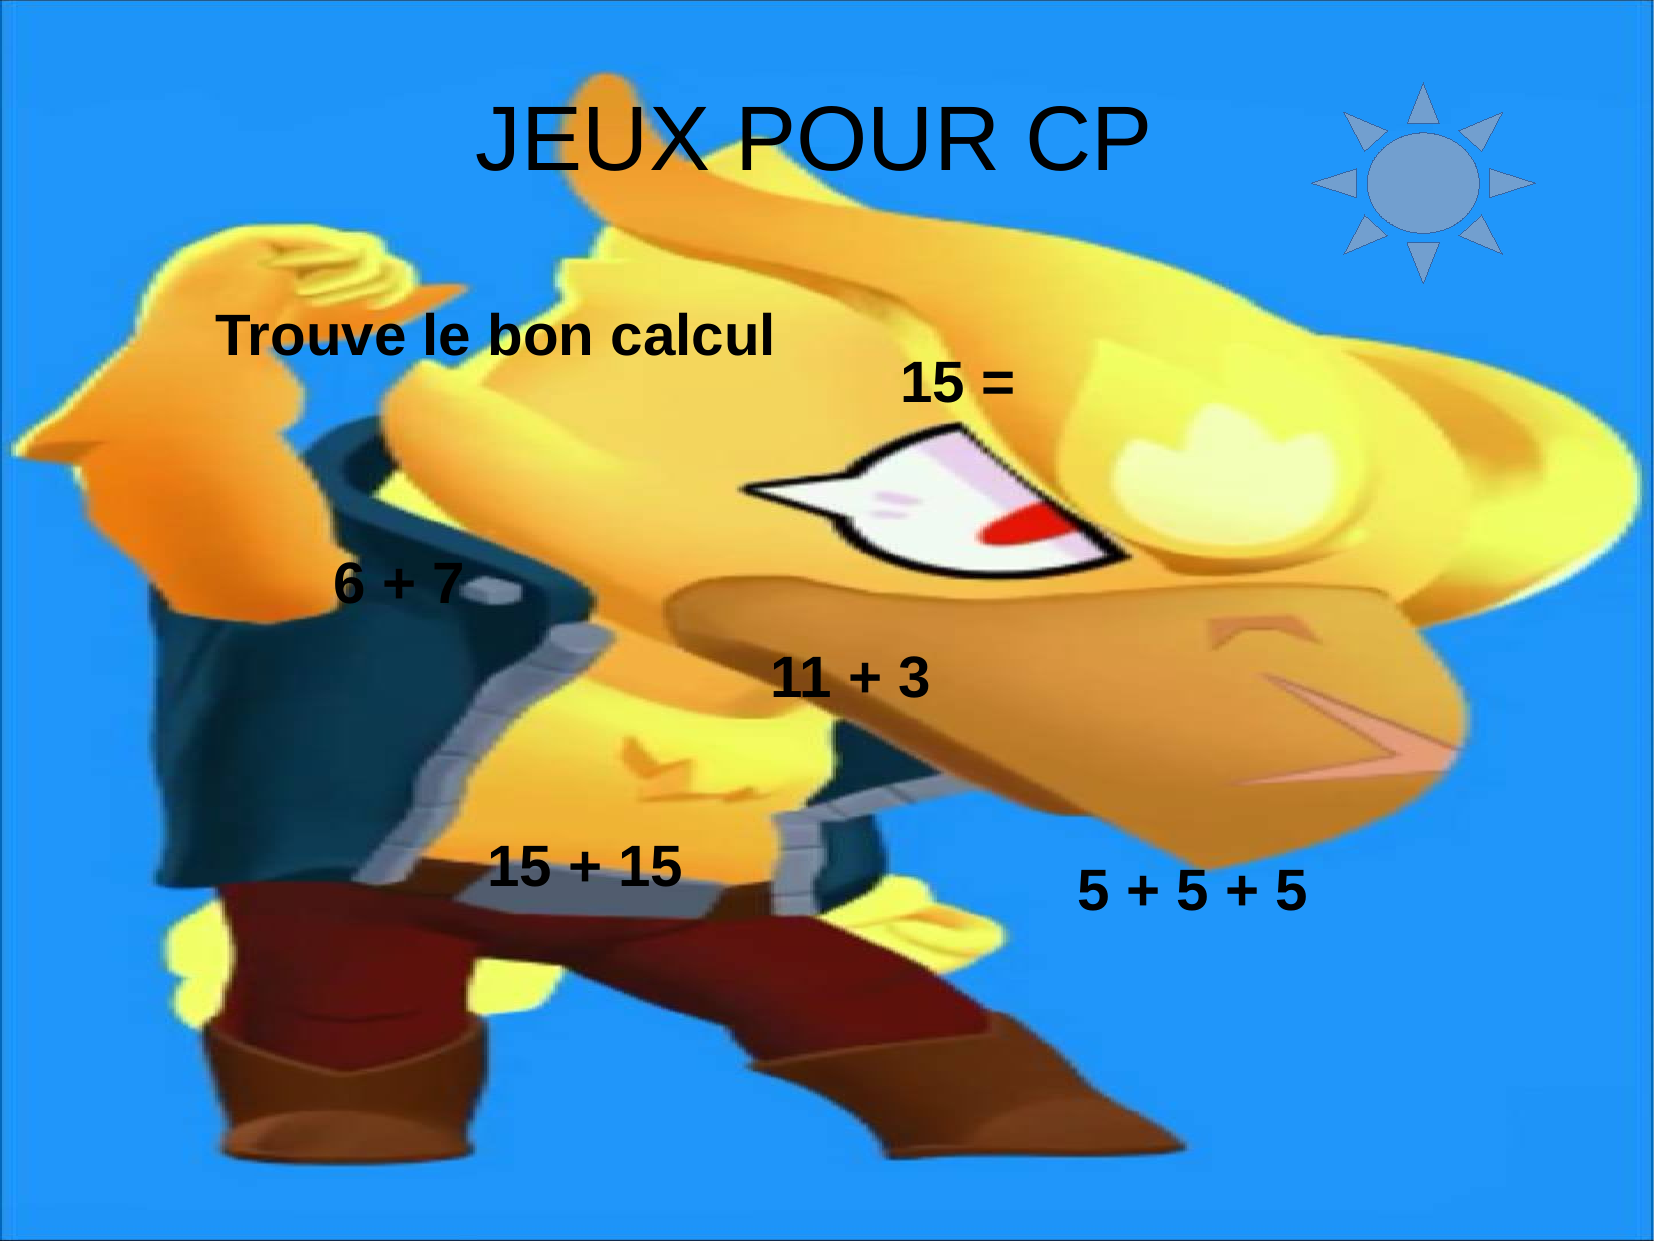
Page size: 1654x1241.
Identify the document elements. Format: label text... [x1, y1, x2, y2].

picture [0, 0, 1654, 1241]
text_box 15 + 15 [472, 826, 699, 907]
text_box [1407, 242, 1440, 284]
text_box [1489, 168, 1536, 198]
text_box 11 + 3 [755, 637, 947, 718]
text_box 6 + 7 [318, 543, 481, 624]
title JEUX POUR CP [70, 35, 1560, 243]
text_box [1343, 214, 1388, 255]
text_box [1407, 82, 1440, 124]
text_box [1311, 168, 1357, 198]
text_box 5 + 5 + 5 [1062, 850, 1324, 931]
text_box [1367, 132, 1480, 234]
text_box [708, 543, 1170, 674]
text_box [1458, 214, 1503, 255]
text_box 15 = [885, 342, 1031, 423]
text_box [1458, 112, 1503, 152]
text_box Trouve le bon calcul [200, 295, 792, 376]
text_box [1343, 112, 1388, 152]
